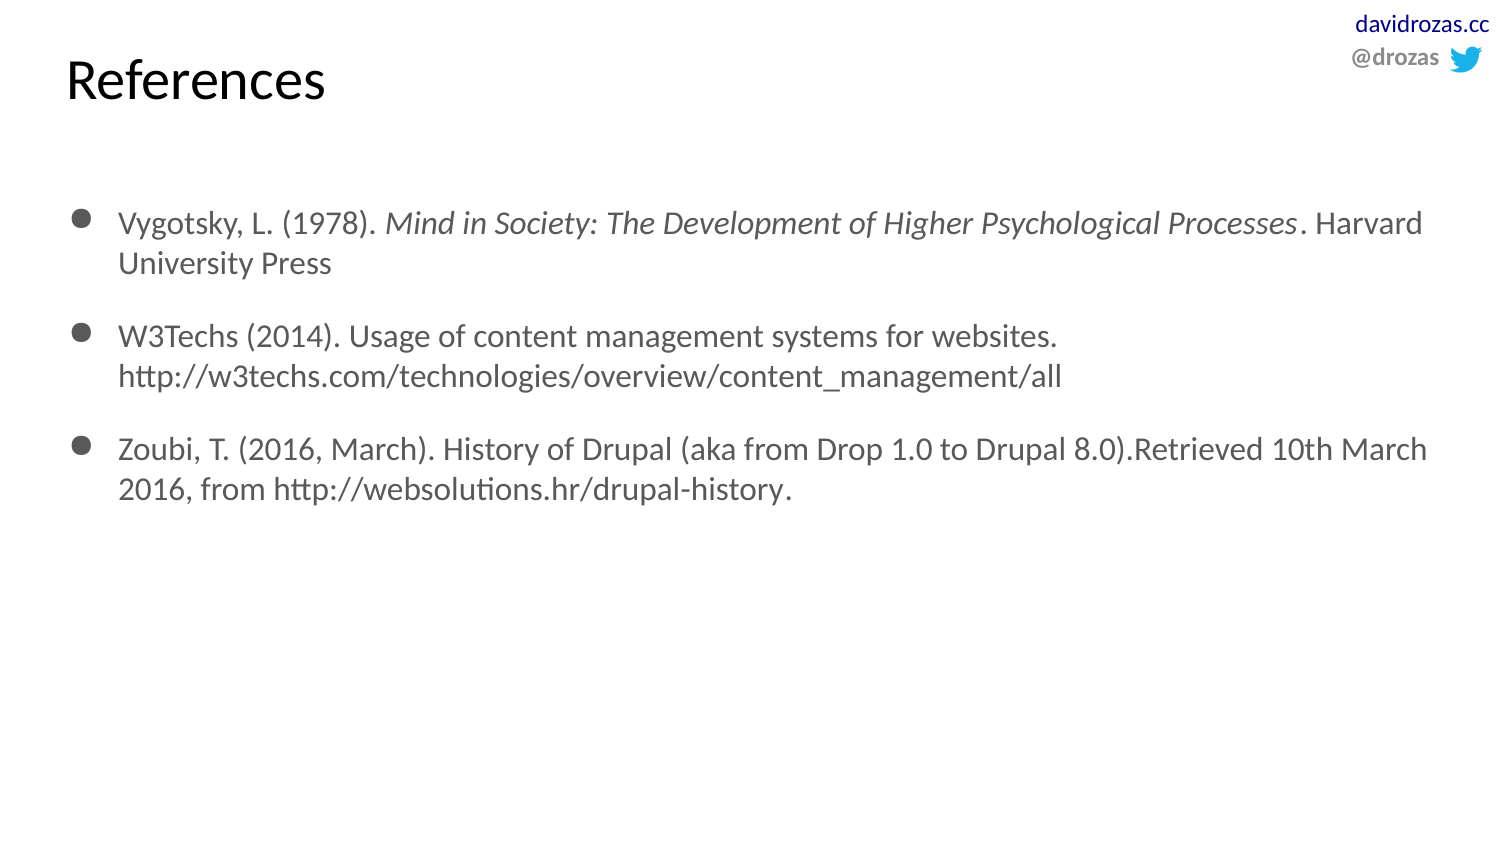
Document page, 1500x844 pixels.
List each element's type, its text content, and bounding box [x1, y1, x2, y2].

text_box davidrozas.cc [1340, 5, 1500, 46]
title References [51, 25, 1449, 120]
list Vygotsky, L. (1978). Mind in Society: The Development of Higher Psychological Processes. Harvard University Press W3Techs (2014). Usage of content management systems for websites. http://w3techs.com/technologies/overview/content_management/all Zoubi, T. (2016, March). History of Drupal (aka from Drop 1.0 to Drupal 8.0).Retrieved 10th March 2016, from http://websolutions.hr/drupal-history. [28, 112, 1449, 674]
picture [1449, 46, 1489, 82]
